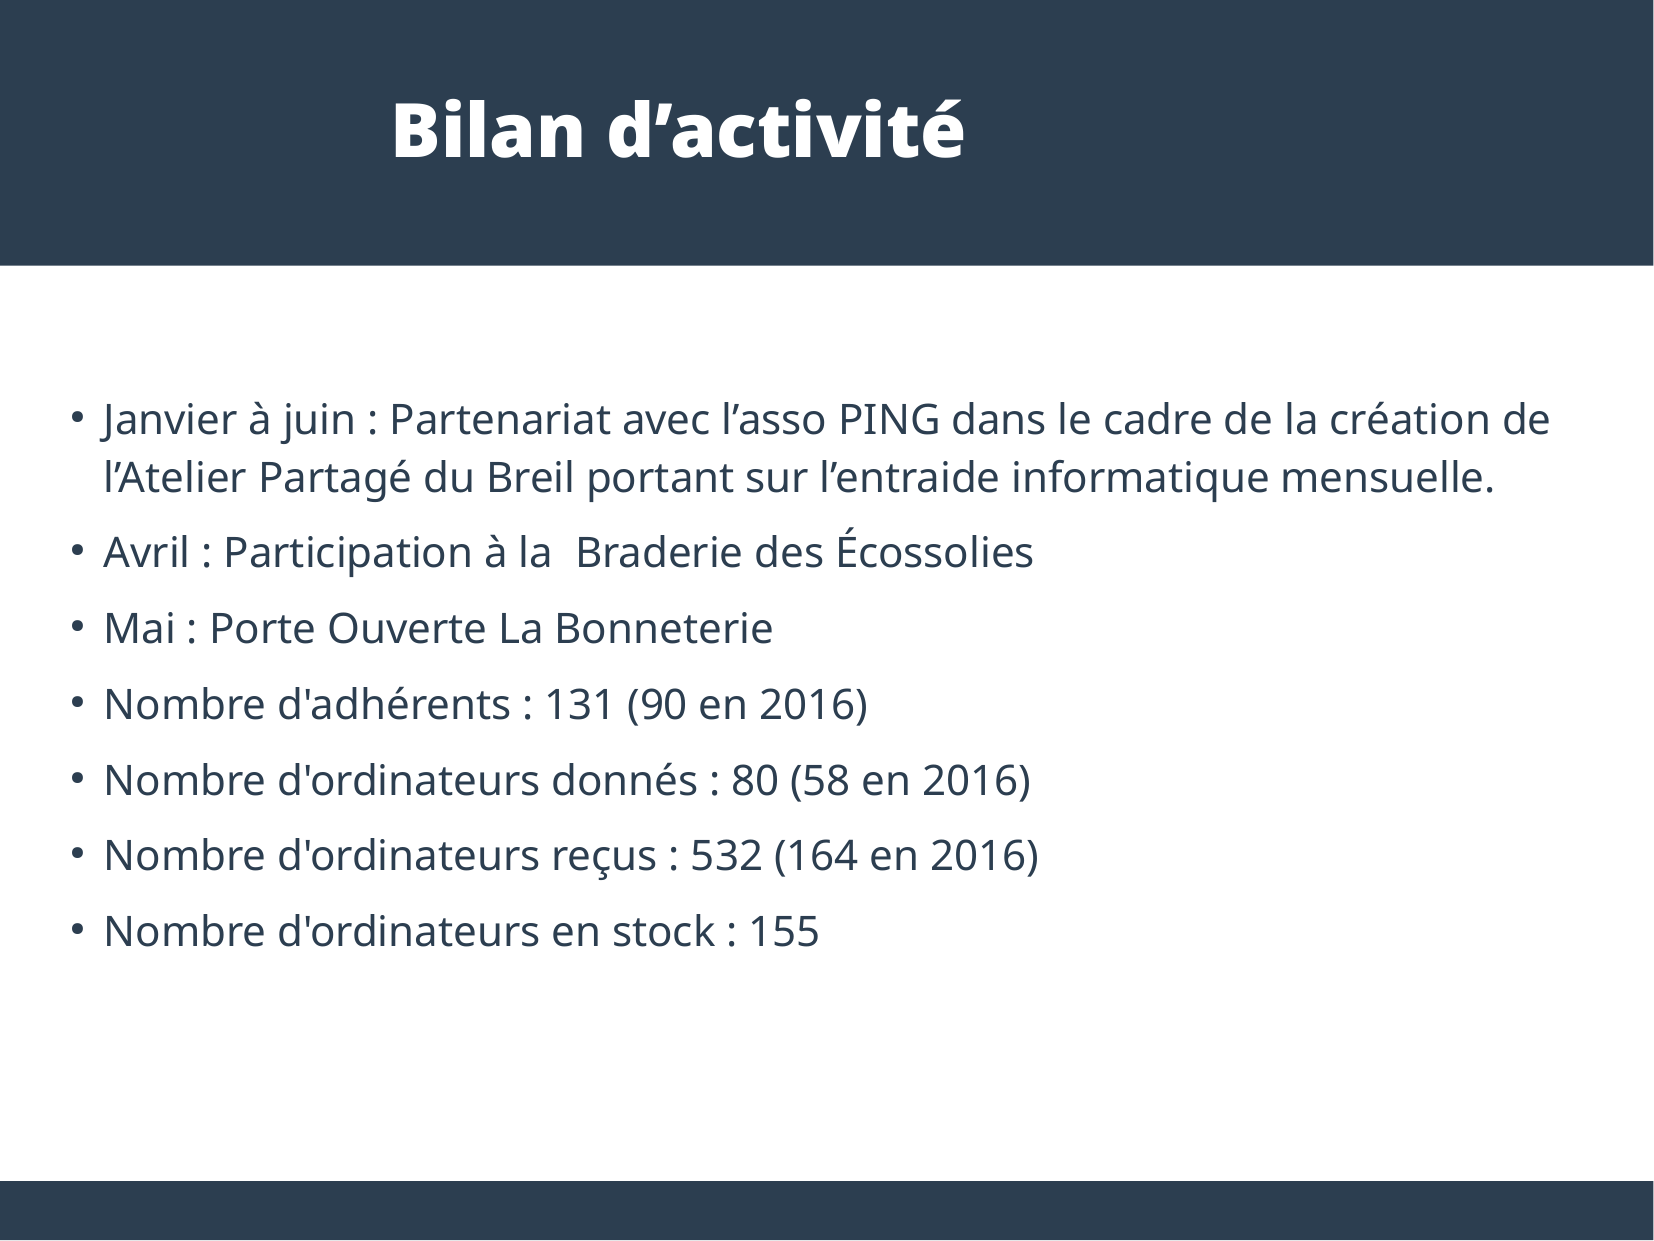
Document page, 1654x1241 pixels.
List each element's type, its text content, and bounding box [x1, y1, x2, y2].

list Janvier à juin : Partenariat avec l’asso PING dans le cadre de la création de l’Atelier Partagé du Breil portant sur l’entraide informatique mensuelle. Avril : Participation à la Braderie des Écossolies Mai : Porte Ouverte La Bonneterie Nombre d'adhérents : 131 (90 en 2016) Nombre d'ordinateurs donnés : 80 (58 en 2016) Nombre d'ordinateurs reçus : 532 (164 en 2016) Nombre d'ordinateurs en stock : 155 [59, 389, 1595, 969]
title Bilan d’activité [59, 49, 1595, 207]
